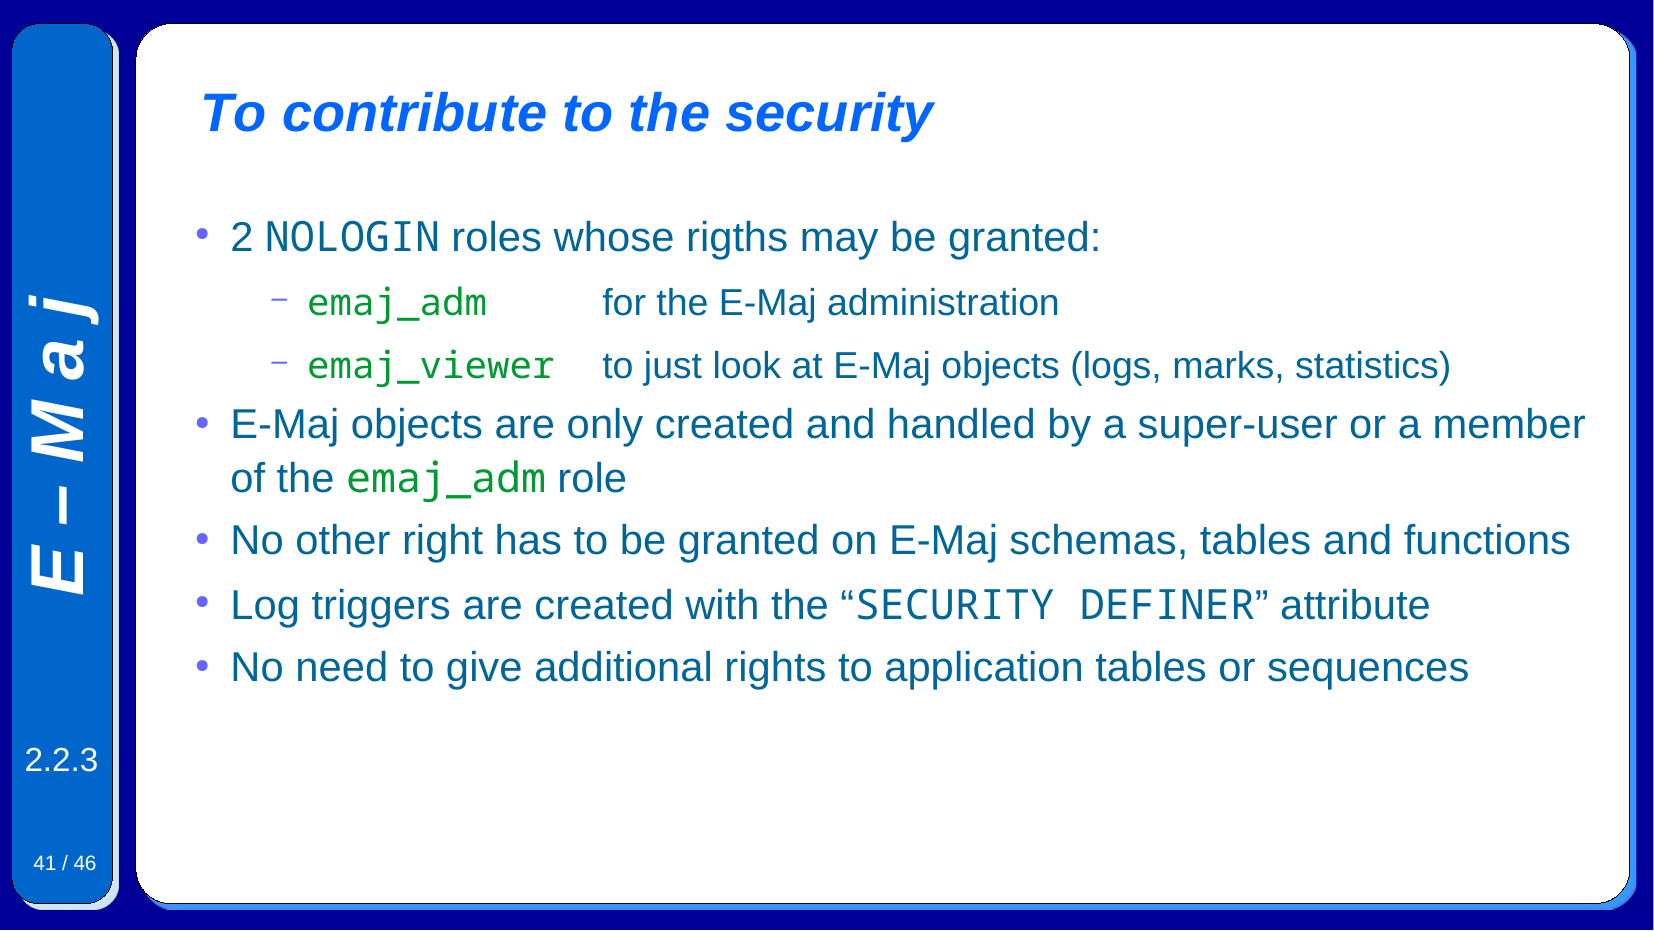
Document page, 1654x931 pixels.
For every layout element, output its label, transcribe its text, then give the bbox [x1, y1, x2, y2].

list 2 NOLOGIN roles whose rigths may be granted: emaj_adm for the E-Maj administration emaj_viewer to just look at E-Maj objects (logs, marks, statistics) E-Maj objects are only created and handled by a super-user or a member of the emaj_adm role No other right has to be granted on E-Maj schemas, tables and functions Log triggers are created with the “SECURITY DEFINER” attribute No need to give additional rights to application tables or sequences [177, 206, 1587, 827]
title To contribute to the security [200, 34, 1575, 191]
